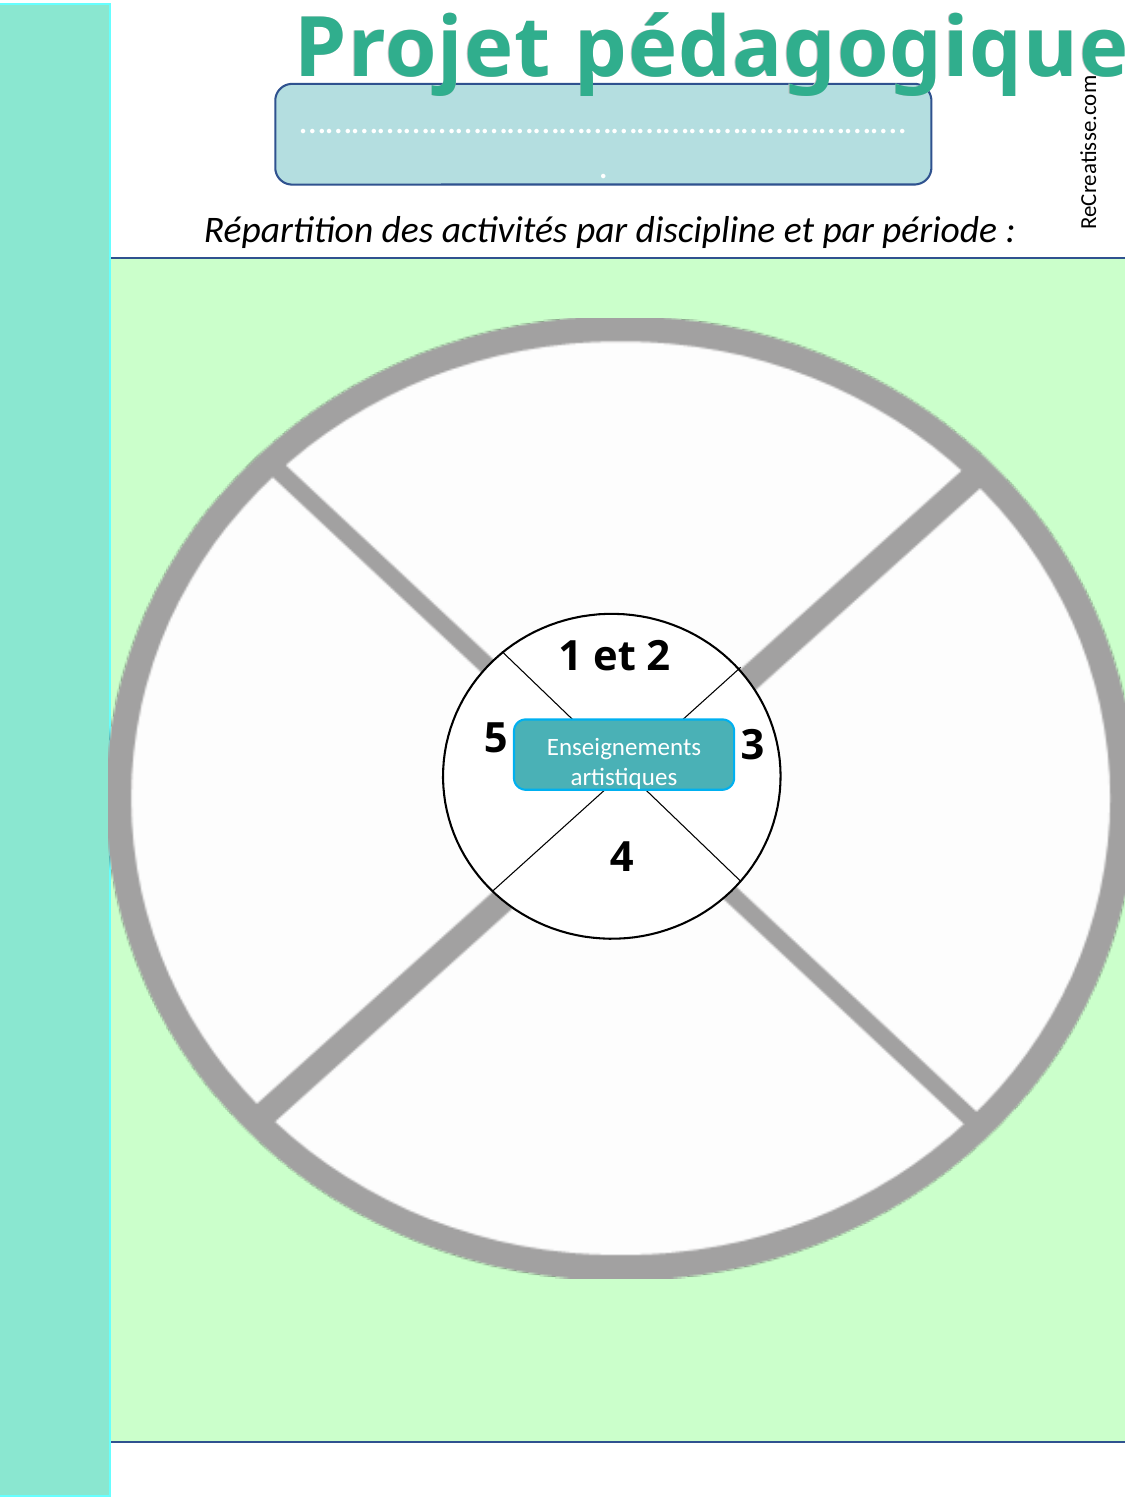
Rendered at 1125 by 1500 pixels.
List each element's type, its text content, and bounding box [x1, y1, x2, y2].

text_box 1 et 2 [543, 621, 686, 686]
text_box Projet pédagogique [280, 0, 1125, 201]
text_box Enseignements artistiques [514, 719, 735, 790]
text_box 5 [469, 703, 523, 768]
picture [108, 318, 1125, 1279]
text_box [504, 627, 738, 719]
text_box [493, 790, 740, 939]
text_box ReCreatisse.com [1066, 201, 1108, 244]
text_box Répartition des activités par discipline et par période : [189, 198, 1032, 258]
text_box [0, 4, 1125, 1496]
text_box 4 [595, 822, 649, 887]
text_box [648, 763, 781, 880]
text_box [562, 613, 662, 621]
text_box 3 [726, 711, 780, 776]
text_box [443, 653, 602, 891]
text_box [686, 670, 767, 719]
